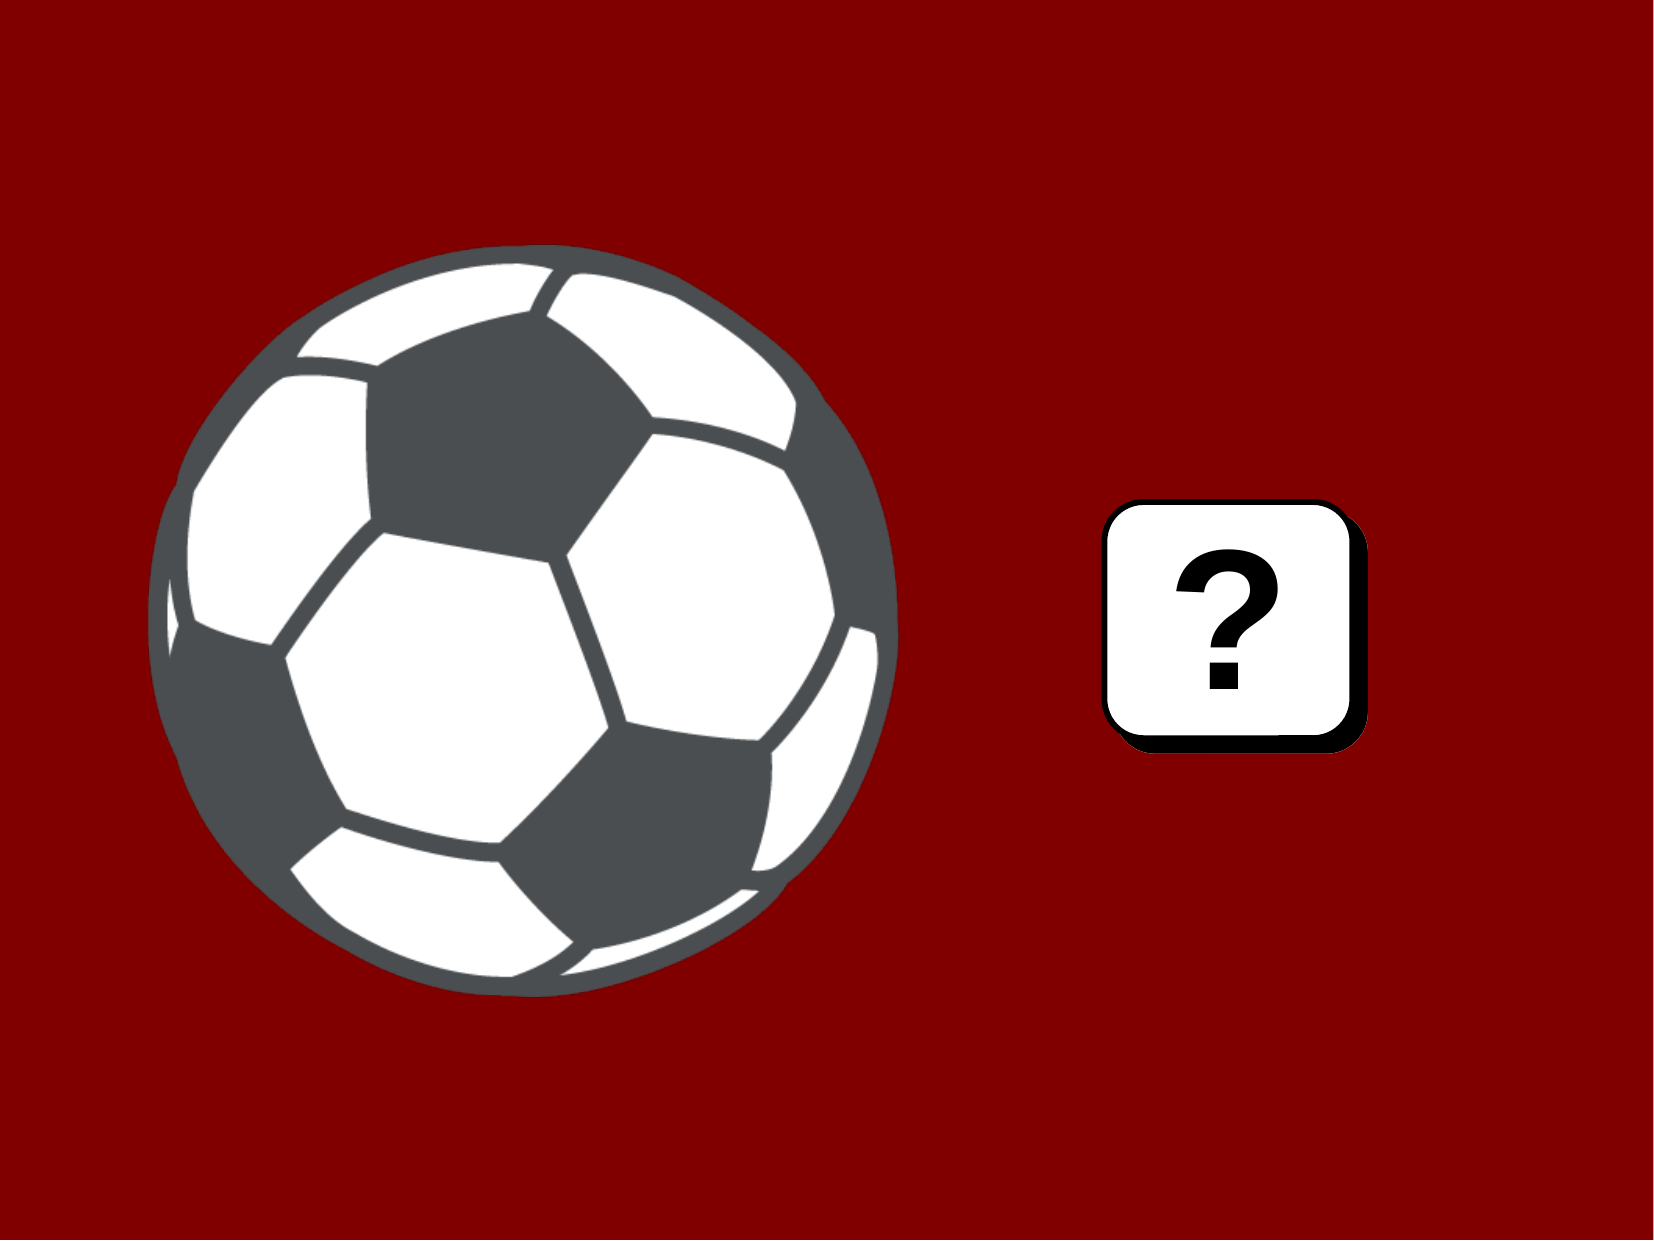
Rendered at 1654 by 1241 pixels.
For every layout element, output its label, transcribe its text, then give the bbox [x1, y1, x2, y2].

picture [124, 220, 924, 1021]
text_box ? [1104, 501, 1353, 739]
